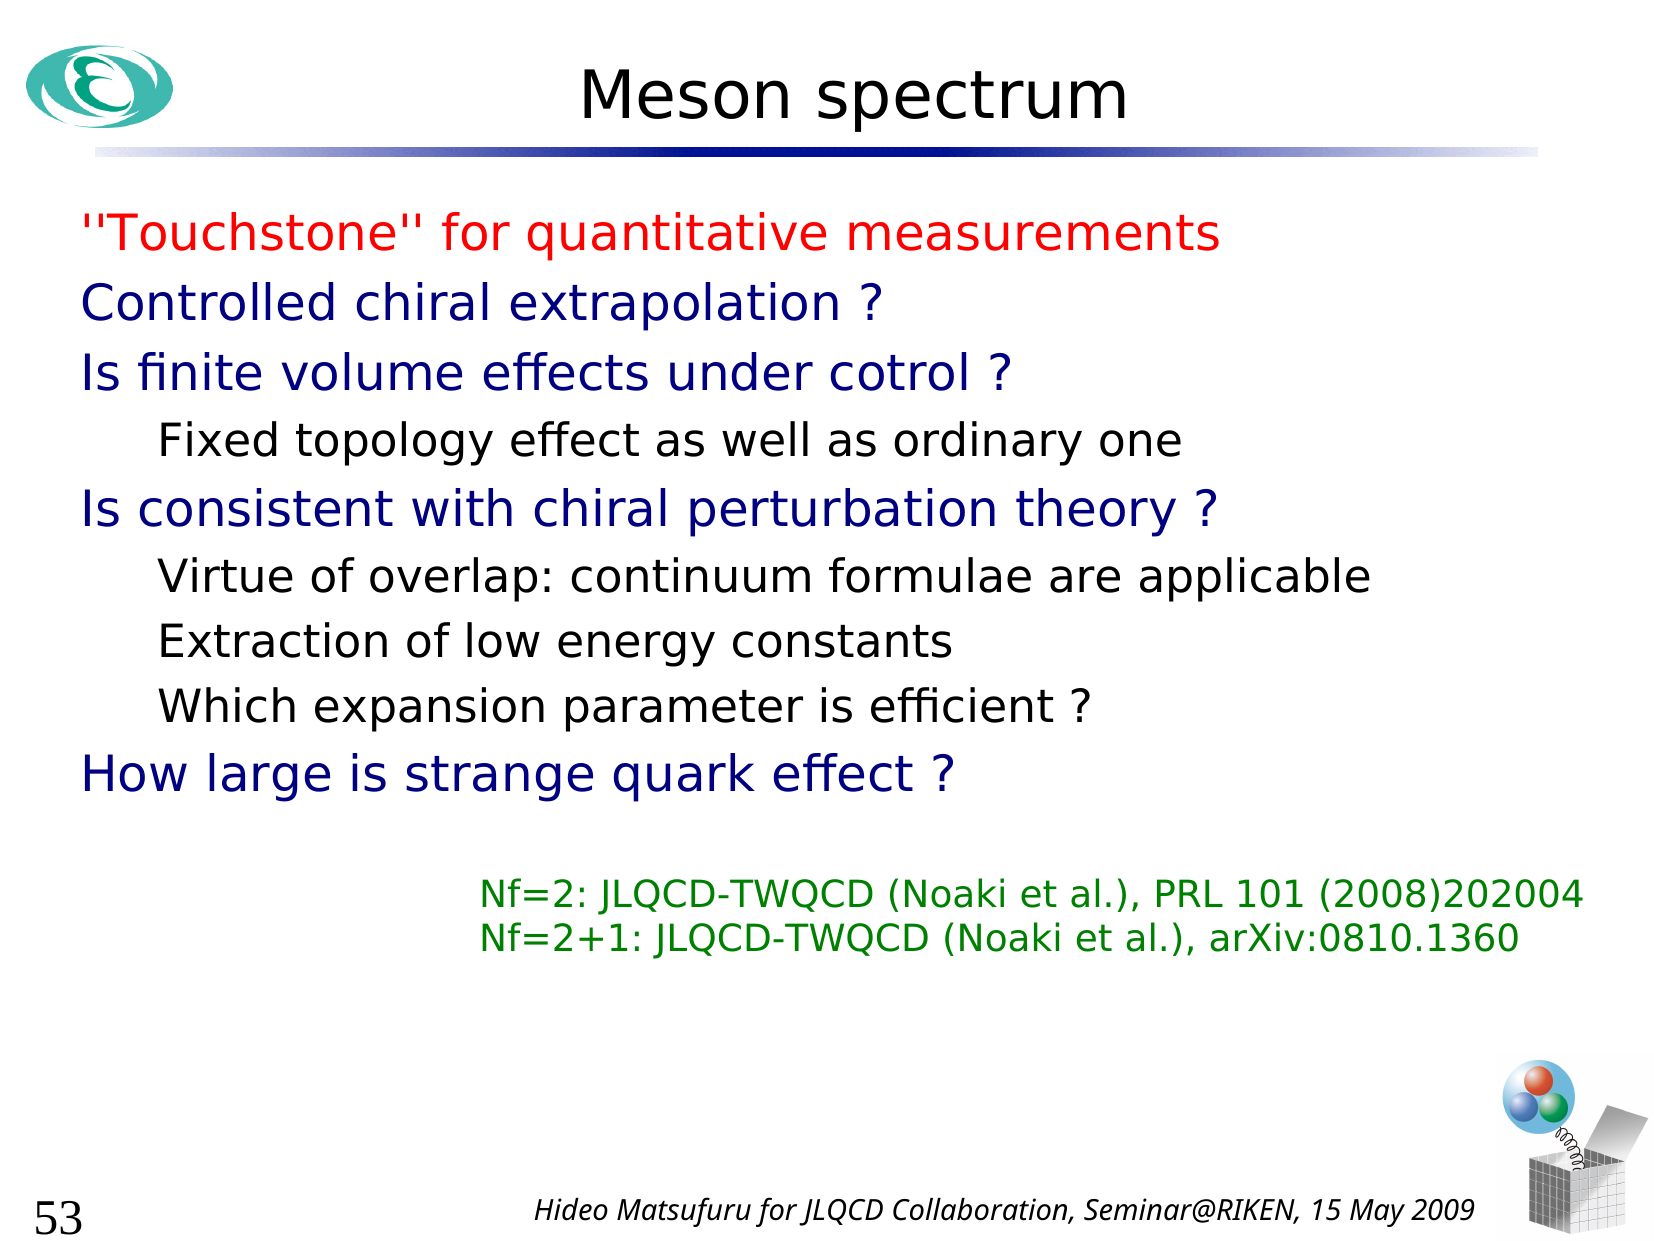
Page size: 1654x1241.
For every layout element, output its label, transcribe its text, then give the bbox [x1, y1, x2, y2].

picture [95, 147, 1538, 157]
list ''Touchstone'' for quantitative measurements Controlled chiral extrapolation ? Is finite volume effects under cotrol ? Fixed topology effect as well as ordinary one Is consistent with chiral perturbation theory ? Virtue of overlap: continuum formulae are applicable Extraction of low energy constants Which expansion parameter is efficient ? How large is strange quark effect ? [62, 204, 1618, 804]
picture [1497, 1053, 1654, 1241]
text_box Nf=2: JLQCD-TWQCD (Noaki et al.), PRL 101 (2008)202004 Nf=2+1: JLQCD-TWQCD (Noaki et al.), arXiv:0810.1360 [479, 872, 1587, 961]
title Meson spectrum [183, 42, 1527, 149]
picture [20, 37, 179, 136]
